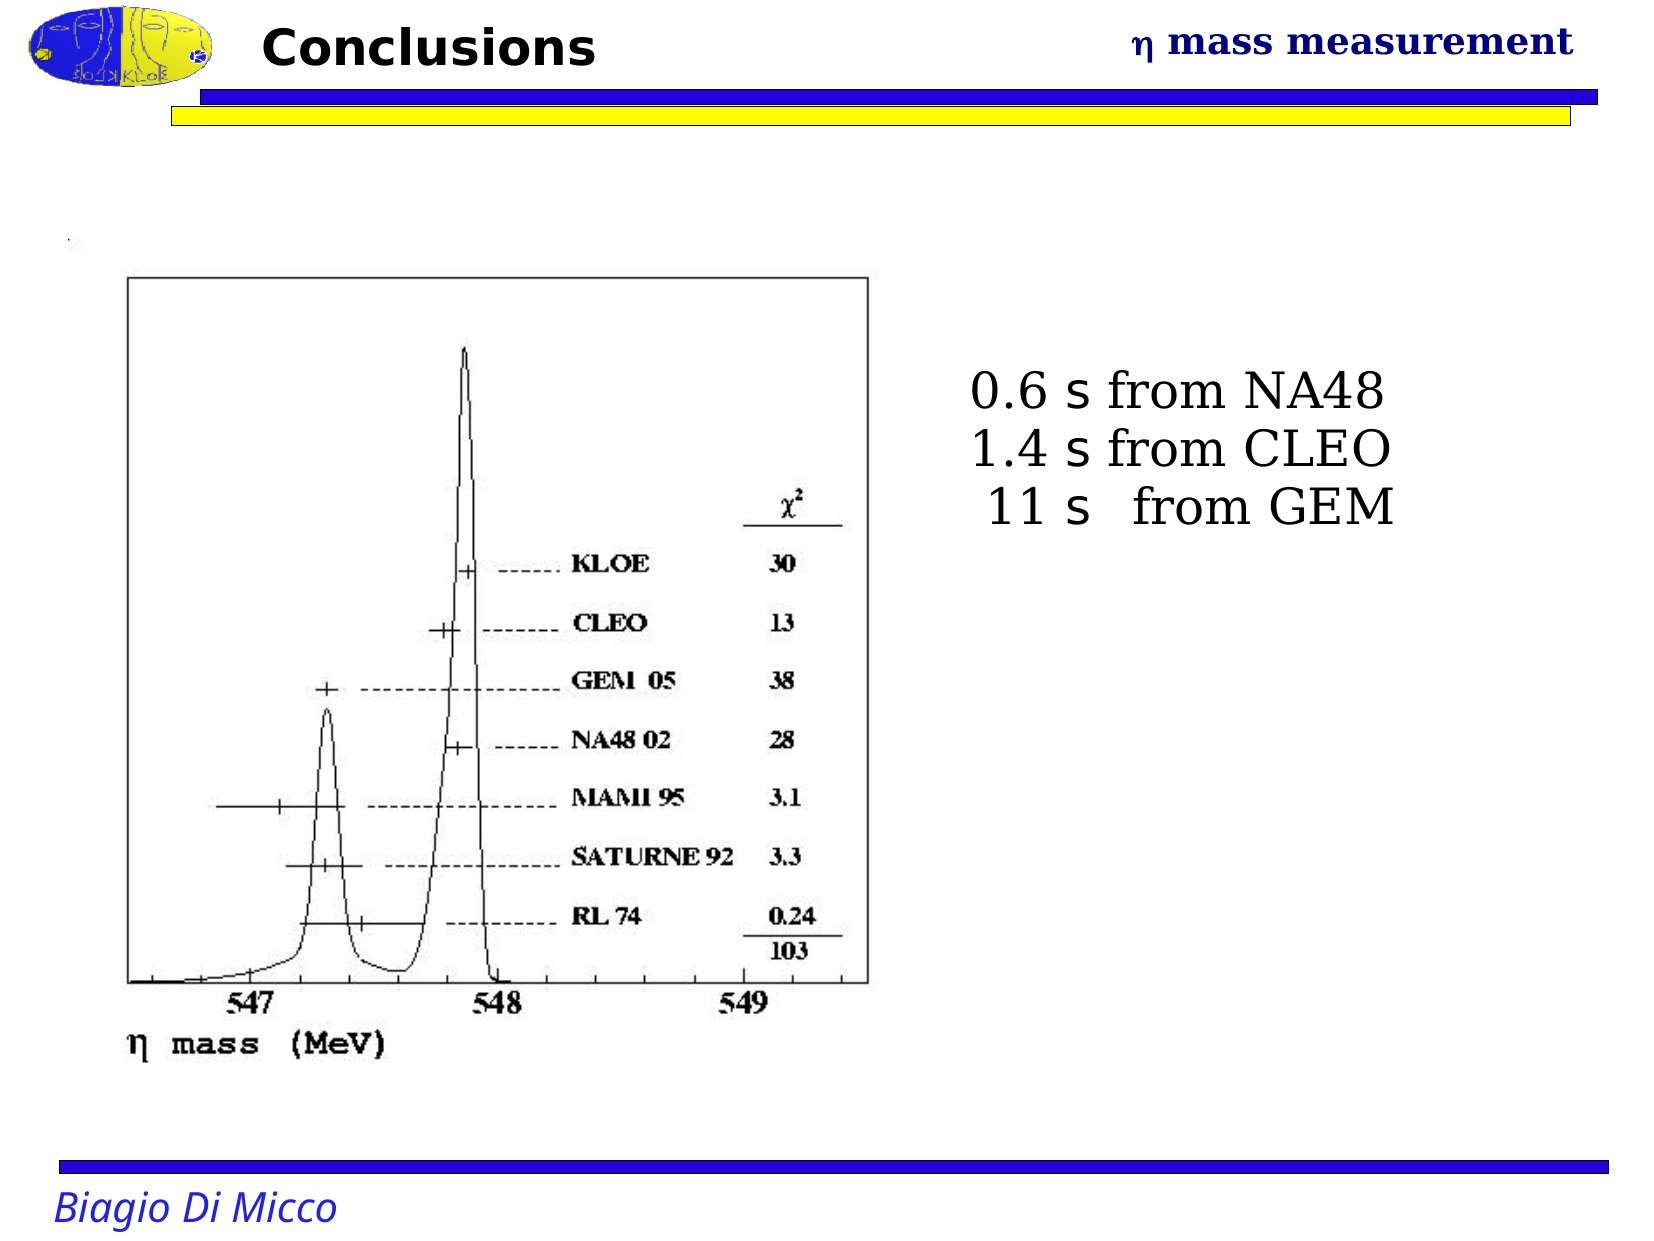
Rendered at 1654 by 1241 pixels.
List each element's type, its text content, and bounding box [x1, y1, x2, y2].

picture [68, 239, 918, 1089]
picture [20, 2, 220, 89]
text_box Conclusions [261, 19, 1116, 78]
text_box 0.6 s from NA48 1.4 s from CLEO 11 s from GEM [969, 361, 1399, 548]
